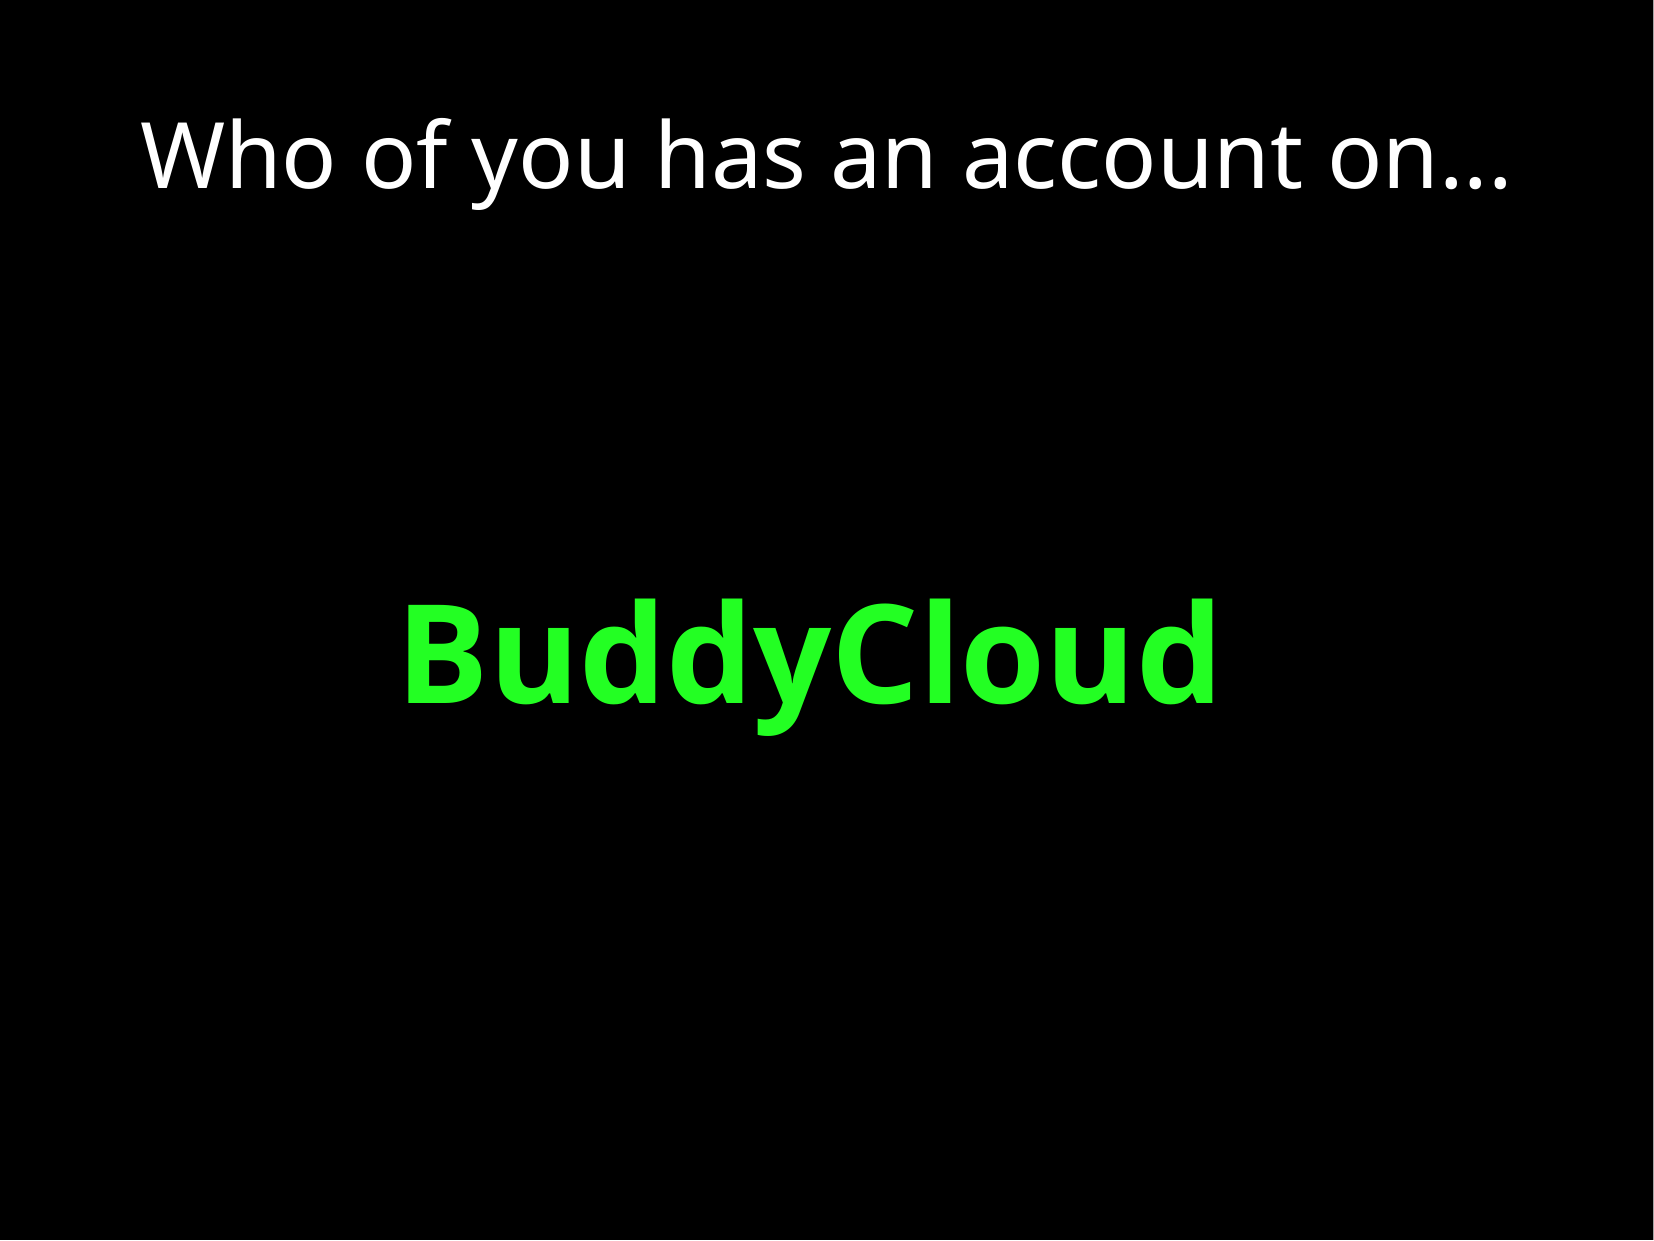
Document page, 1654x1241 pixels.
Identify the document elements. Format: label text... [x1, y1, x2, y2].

list BuddyCloud [82, 290, 1538, 1010]
title Who of you has an account on... [82, 49, 1571, 257]
